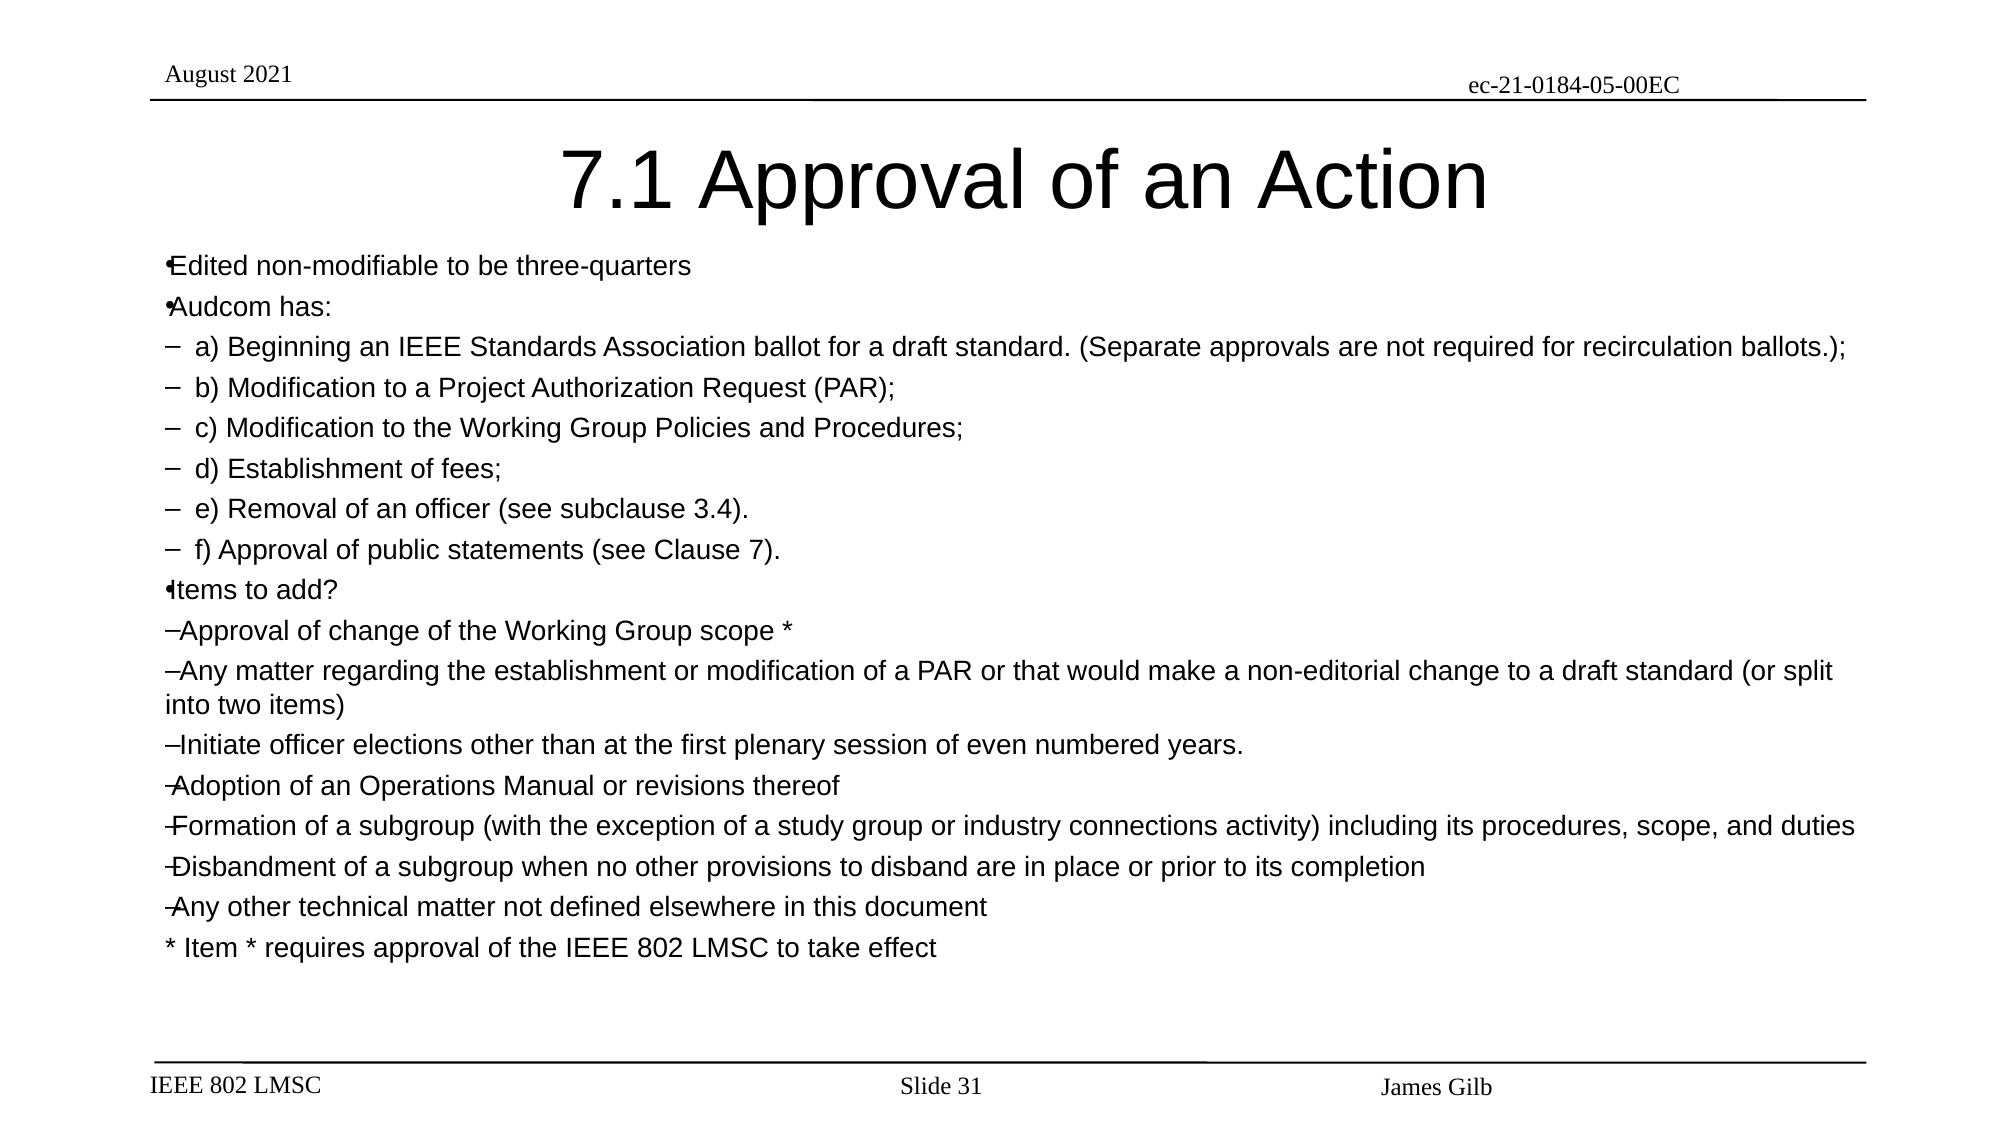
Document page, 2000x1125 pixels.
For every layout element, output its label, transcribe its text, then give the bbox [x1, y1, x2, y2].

text_box Slide [799, 1069, 1083, 1108]
list Edited non-modifiable to be three-quarters Audcom has: a) Beginning an IEEE Standards Association ballot for a draft standard. (Separate approvals are not required for recirculation ballots.); b) Modification to a Project Authorization Request (PAR); c) Modification to the Working Group Policies and Procedures; d) Establishment of fees; e) Removal of an officer (see subclause 3.4). f) Approval of public statements (see Clause 7). Items to add? Approval of change of the Working Group scope * Any matter regarding the establishment or modification of a PAR or that would make a non-editorial change to a draft standard (or split into two items) Initiate officer elections other than at the first plenary session of even numbered years. Adoption of an Operations Manual or revisions thereof Formation of a subgroup (with the exception of a study group or industry connections activity) including its procedures, scope, and duties Disbandment of a subgroup when no other provisions to disband are in place or prior to its completion Any other technical matter not defined elsewhere in this document * Item * requires approval of the IEEE 802 LMSC to take effect [150, 239, 1900, 1051]
title 7.1 Approval of an Action [149, 112, 1900, 238]
